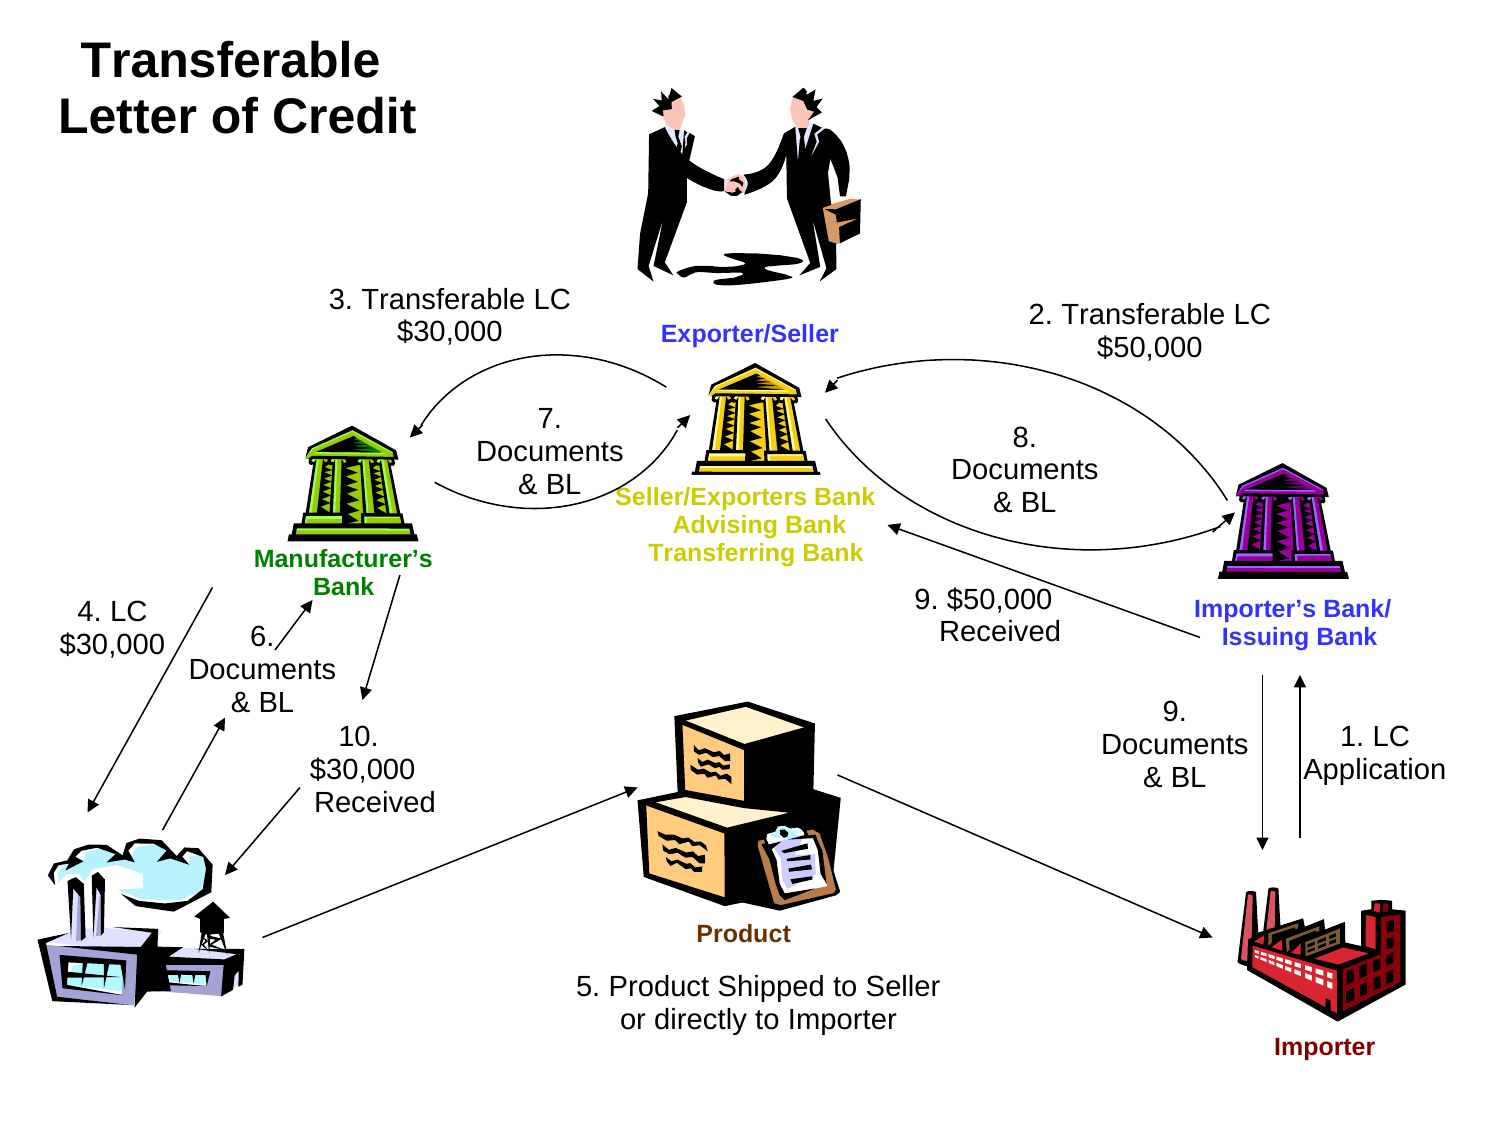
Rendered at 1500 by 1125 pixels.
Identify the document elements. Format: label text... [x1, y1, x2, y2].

text_box Manufacturer’s Bank [212, 537, 475, 609]
text_box 8. Documents & BL [924, 413, 1126, 527]
text_box 9. $50,000 Received [899, 574, 1077, 656]
text_box Product [649, 912, 838, 956]
text_box Transferable Letter of Credit [12, 24, 463, 152]
picture [37, 837, 246, 1010]
picture [637, 699, 843, 913]
text_box 9. $50,000 Received [1029, 574, 1077, 591]
text_box Importer [1199, 1024, 1450, 1069]
text_box Importer’s Bank/ Issuing Bank [1174, 587, 1426, 659]
text_box 1. LC Application [1287, 712, 1463, 794]
text_box 3. Transferable LC $30,000 [287, 274, 613, 356]
text_box 4. LC $30,000 [24, 587, 201, 669]
text_box 5. Product Shipped to Seller or directly to Importer [561, 962, 965, 1044]
text_box 9. Documents & BL [1074, 687, 1276, 802]
text_box Seller/Exporters Bank Advising Bank Transferring Bank [599, 474, 913, 575]
picture [637, 87, 863, 288]
text_box 2. Transferable LC $50,000 [987, 362, 1041, 372]
picture [1217, 462, 1351, 580]
picture [1237, 887, 1406, 1022]
text_box 7. Documents & BL [449, 394, 651, 509]
picture [690, 362, 823, 474]
picture [287, 425, 420, 537]
text_box Exporter/Seller [637, 312, 863, 356]
text_box 2. Transferable LC $50,000 [987, 290, 1313, 372]
text_box 6. Documents & BL [162, 612, 363, 727]
text_box 10. $30,000 Received [274, 712, 452, 827]
